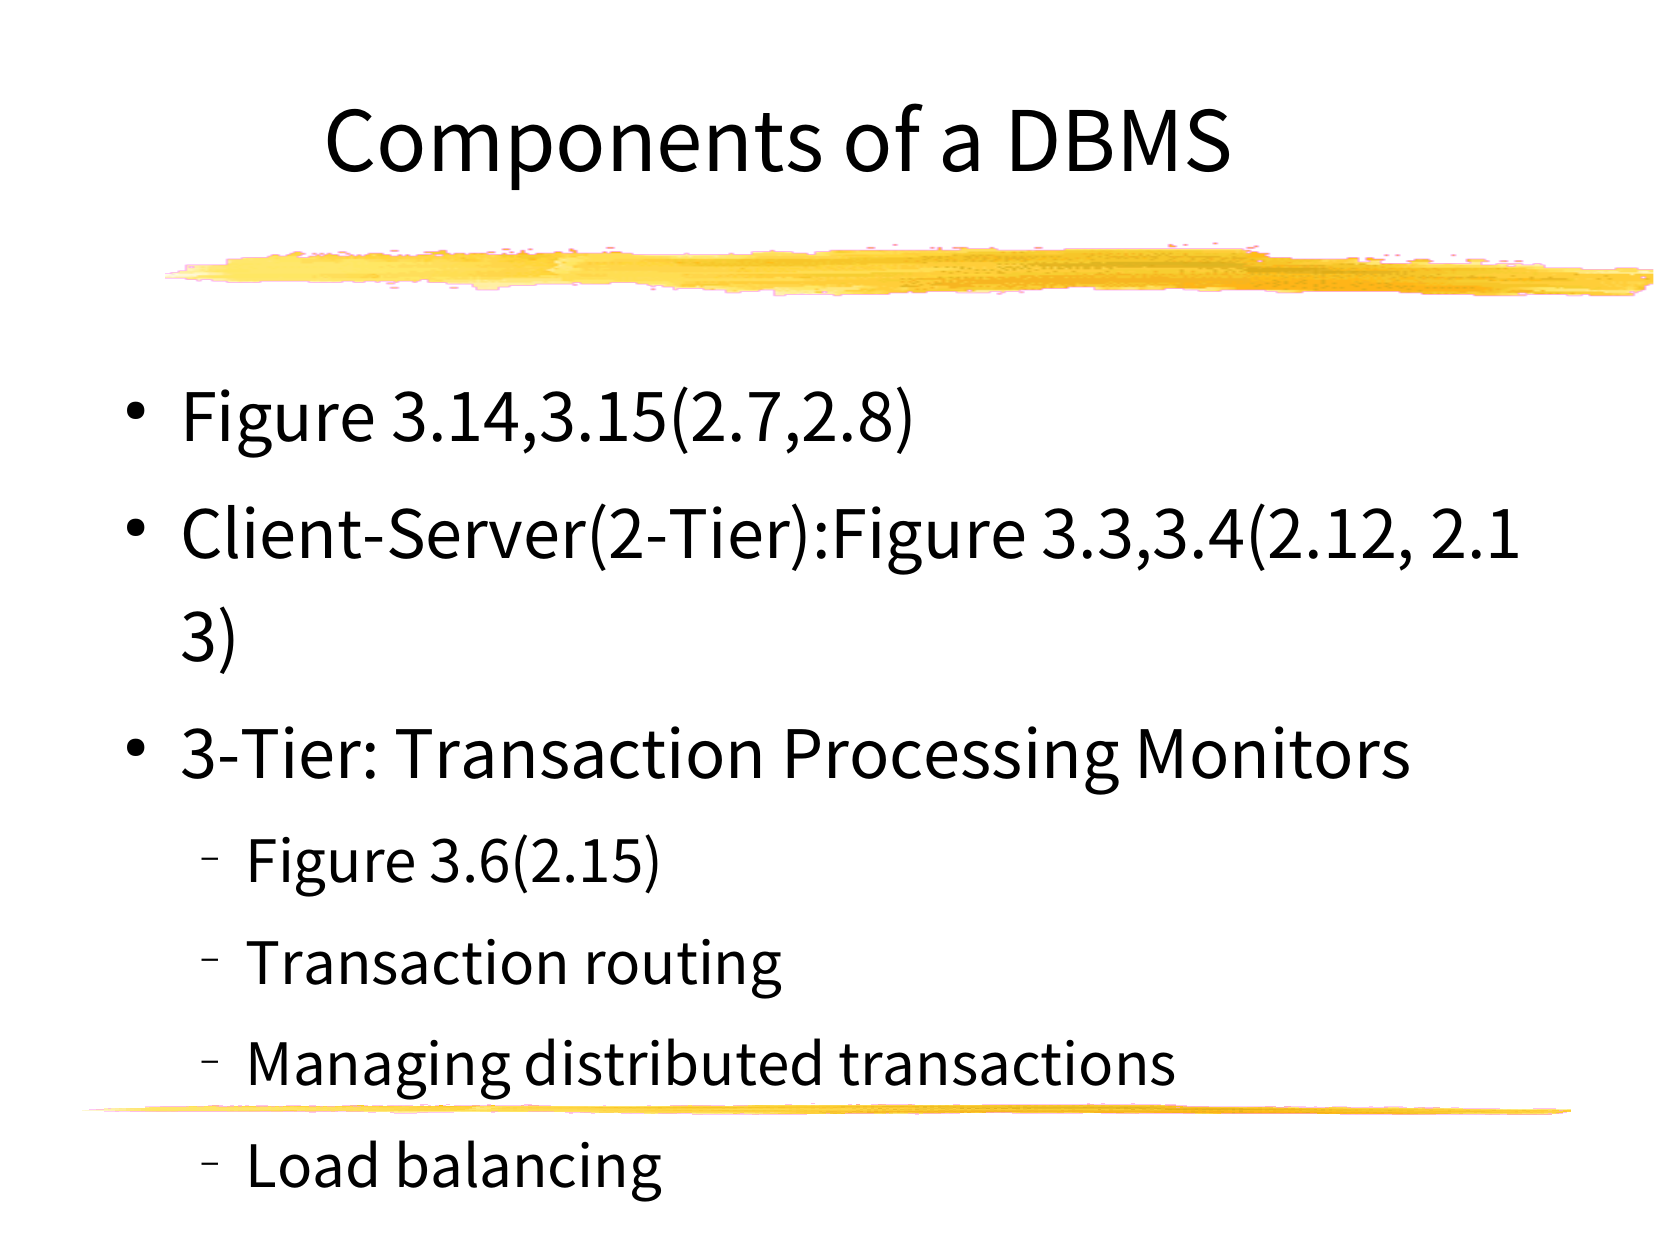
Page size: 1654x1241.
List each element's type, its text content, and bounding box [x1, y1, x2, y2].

picture [1530, 1102, 1571, 1117]
picture [165, 237, 1654, 308]
picture [82, 1102, 124, 1117]
title Components of a DBMS [76, 28, 1482, 235]
list Figure 3.14,3.15(2.7,2.8) Client-Server(2-Tier):Figure 3.3,3.4(2.12, 2.13) 3-Tier: Transaction Processing Monitors Figure 3.6(2.15) Transaction routing Managing distributed transactions Load balancing Funneling:connection pooling Increased reliability [124, 358, 1530, 1146]
